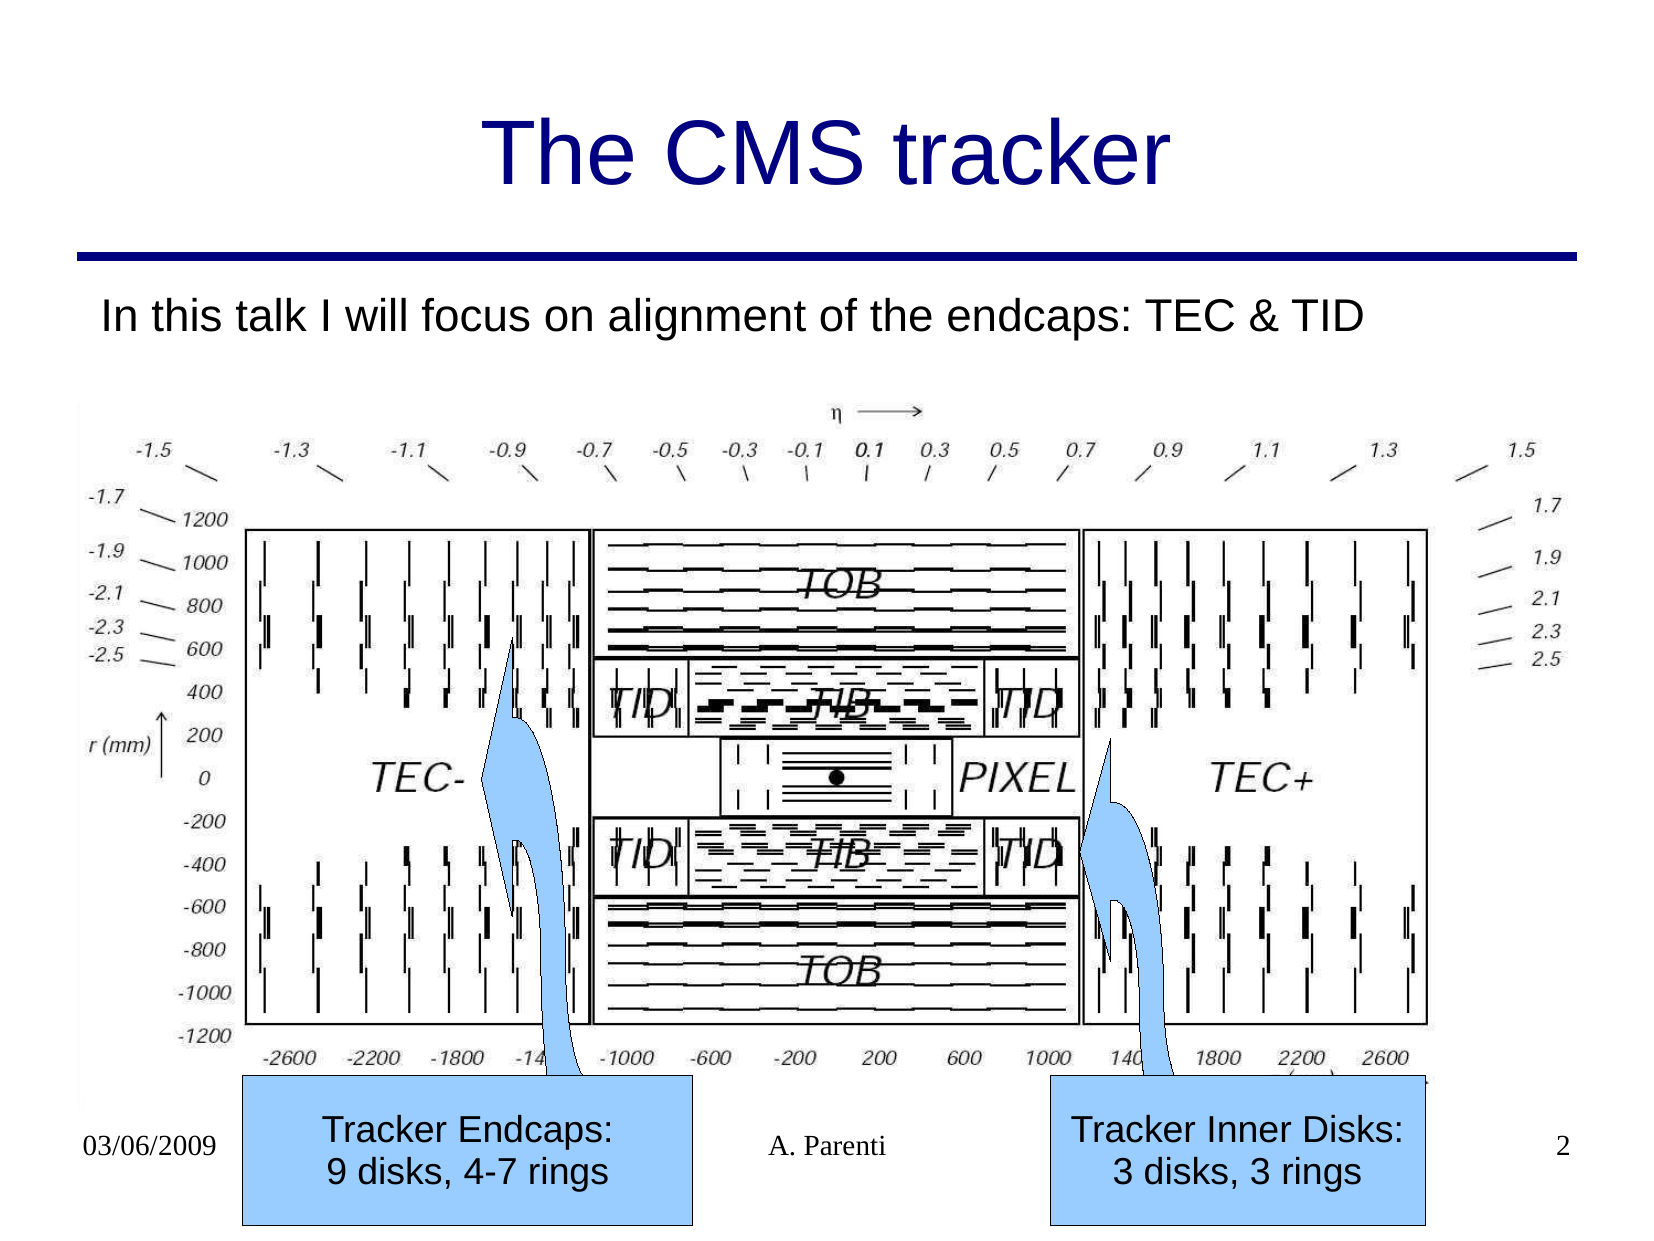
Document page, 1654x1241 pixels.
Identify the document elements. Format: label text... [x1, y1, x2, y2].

text_box [481, 637, 583, 1075]
picture [76, 394, 1577, 1117]
text_box [1079, 738, 1175, 1075]
title The CMS tracker [82, 56, 1571, 250]
text_box Tracker Endcaps: 9 disks, 4-7 rings [242, 1075, 693, 1226]
text_box Tracker Inner Disks: 3 disks, 3 rings [1050, 1075, 1426, 1226]
list In this talk I will focus on alignment of the endcaps: TEC & TID [82, 290, 1571, 394]
